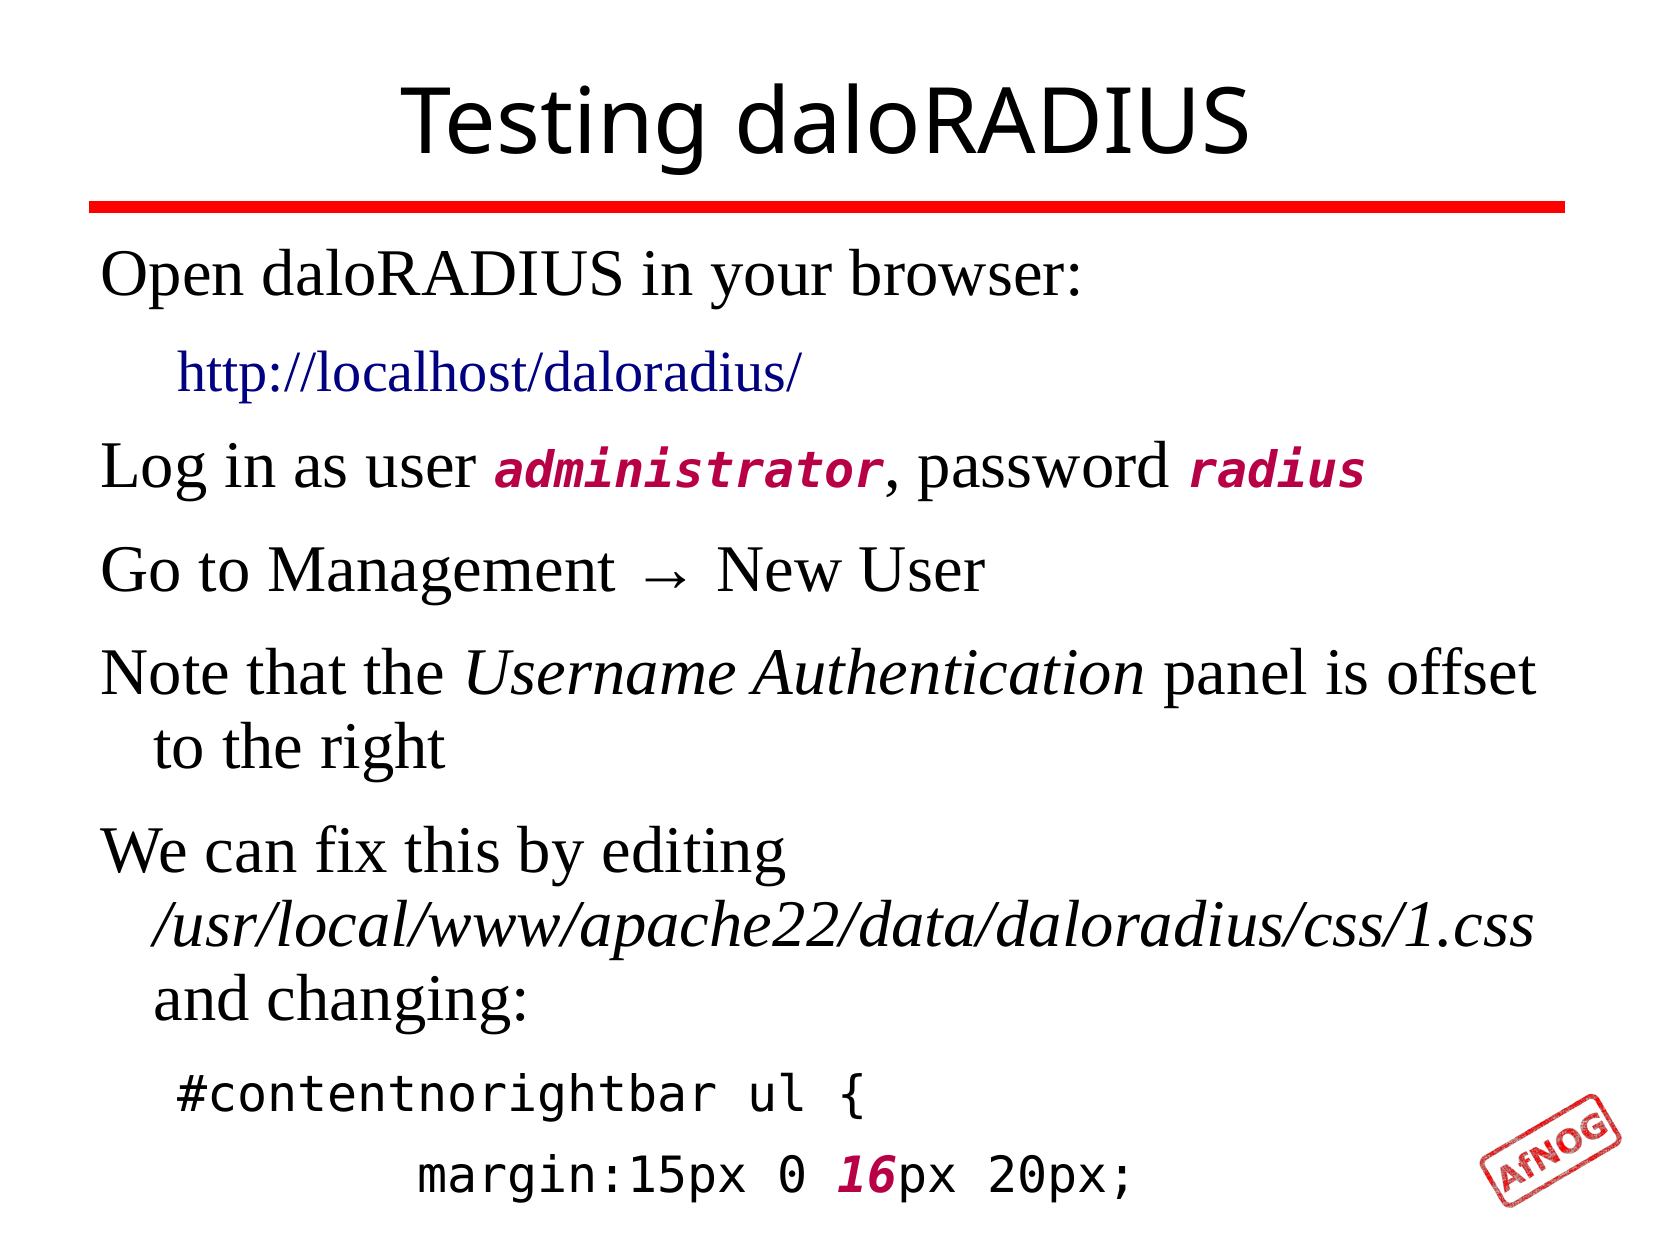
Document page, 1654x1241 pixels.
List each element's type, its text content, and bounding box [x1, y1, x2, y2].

list Open daloRADIUS in your browser: http://localhost/daloradius/ Log in as user administrator, password radius Go to Management → New User Note that the Username Authentication panel is offset to the right We can fix this by editing /usr/local/www/apache22/data/daloradius/css/1.css and changing: #contentnorightbar ul { margin:15px 0 16px 20px; [82, 236, 1571, 1131]
picture [1476, 1090, 1625, 1211]
title Testing daloRADIUS [88, 36, 1565, 200]
